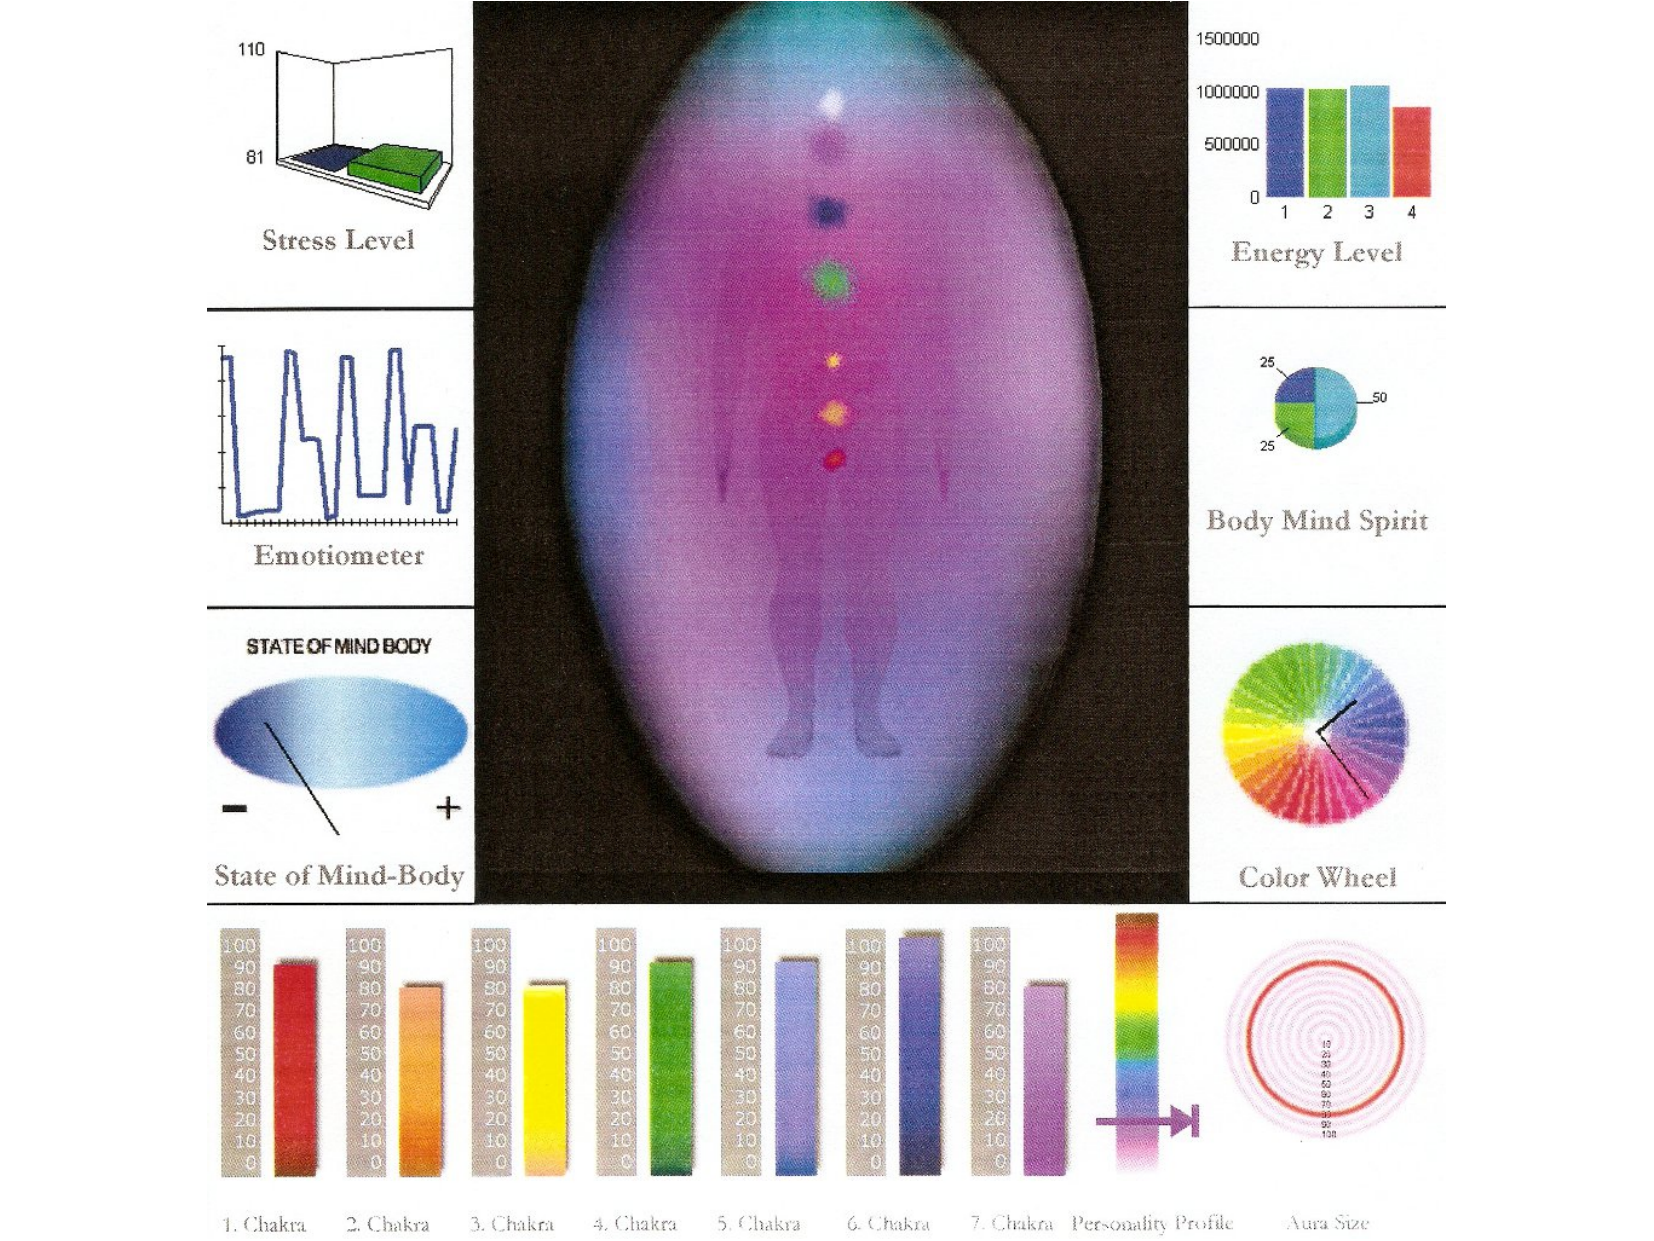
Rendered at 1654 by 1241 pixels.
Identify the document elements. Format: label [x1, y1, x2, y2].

picture [207, 1, 1446, 1239]
